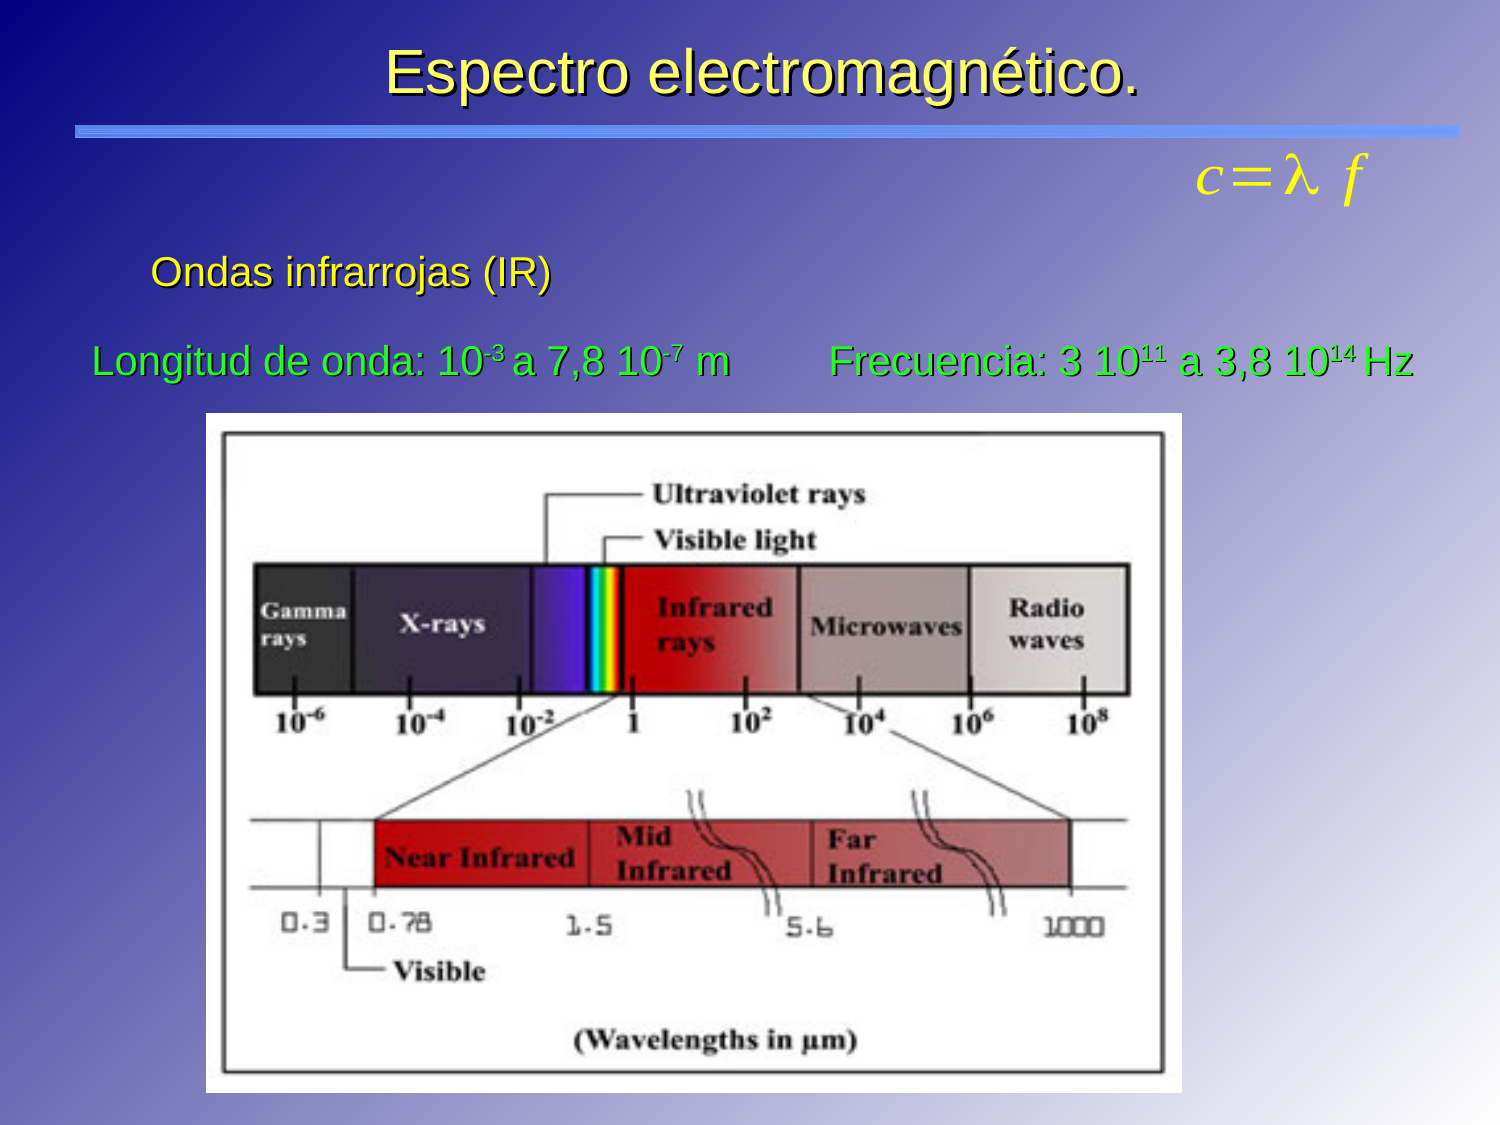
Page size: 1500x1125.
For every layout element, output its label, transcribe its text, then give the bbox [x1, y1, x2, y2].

text_box Ondas infrarrojas (IR) [88, 237, 886, 325]
text_box Longitud de onda: 10-3 a 7,8 10-7 m Frecuencia: 3 1011 a 3,8 1014 Hz [29, 325, 1447, 384]
text_box [75, 125, 1460, 138]
text_box Espectro electromagnético. [50, 23, 1476, 114]
picture [206, 413, 1182, 1093]
chart [1181, 140, 1390, 207]
